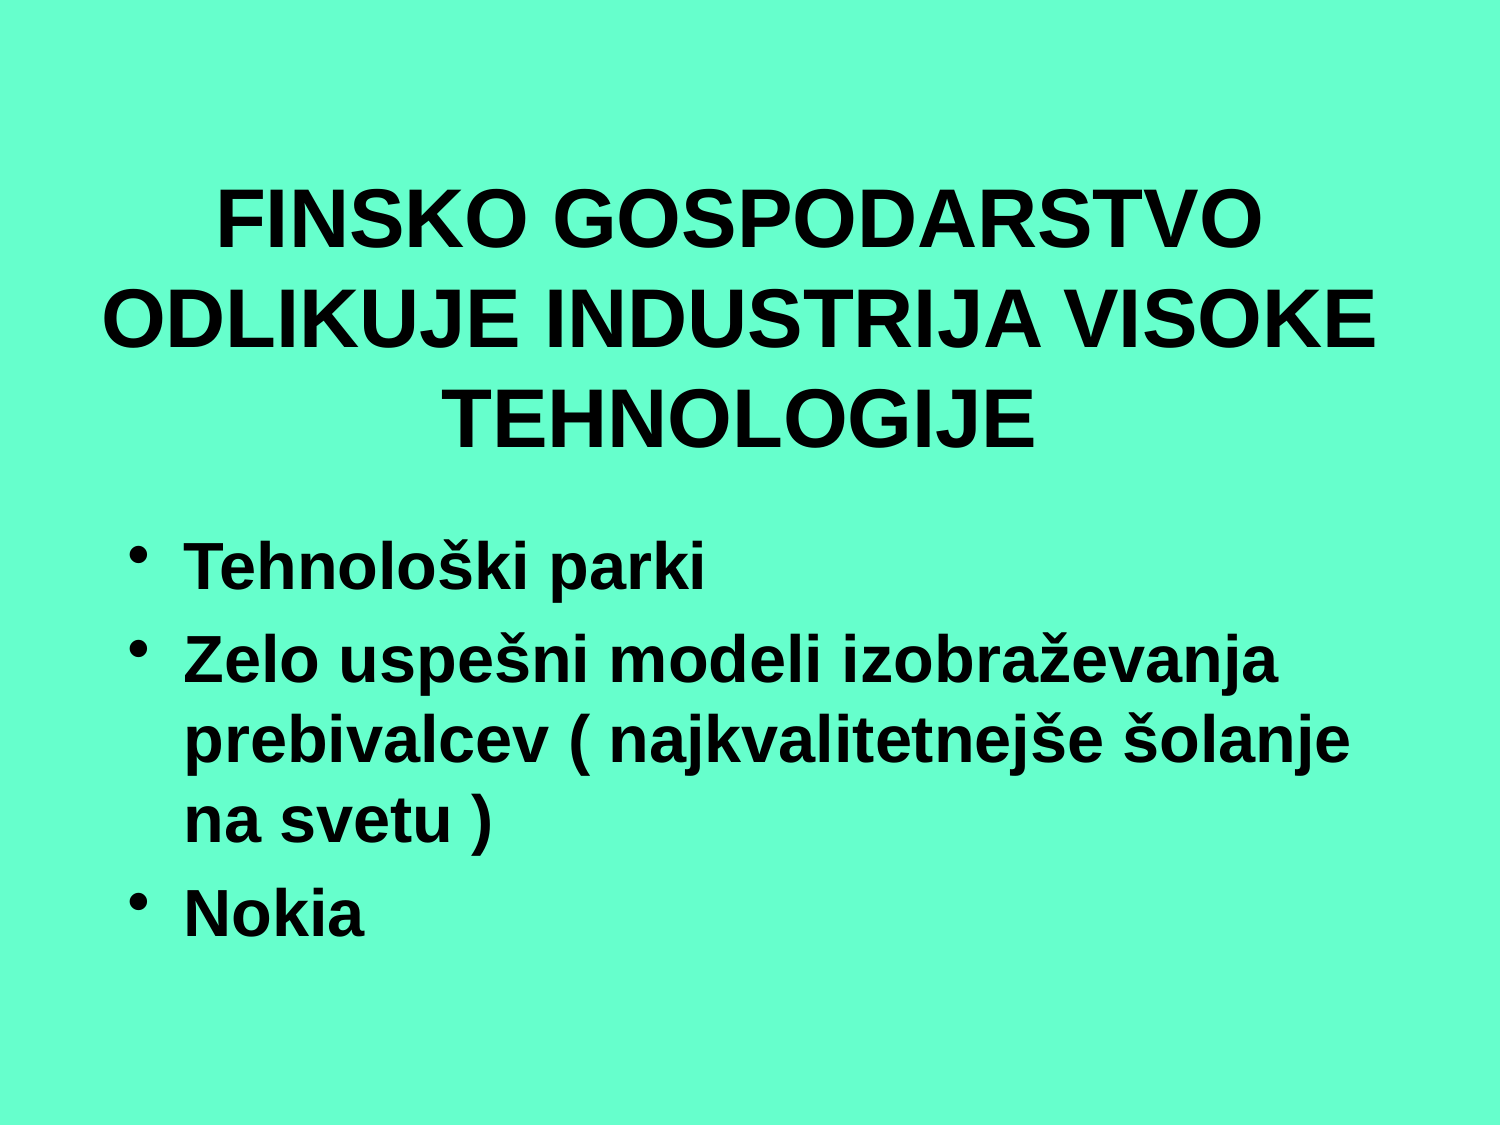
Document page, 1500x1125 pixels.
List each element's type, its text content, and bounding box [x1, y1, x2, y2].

list Tehnološki parki Zelo uspešni modeli izobraževanja prebivalcev ( najkvalitetnejše šolanje na svetu ) Nokia [112, 515, 1425, 1005]
title FINSKO GOSPODARSTVO ODLIKUJE INDUSTRIJA VISOKE TEHNOLOGIJE [64, 148, 1415, 480]
